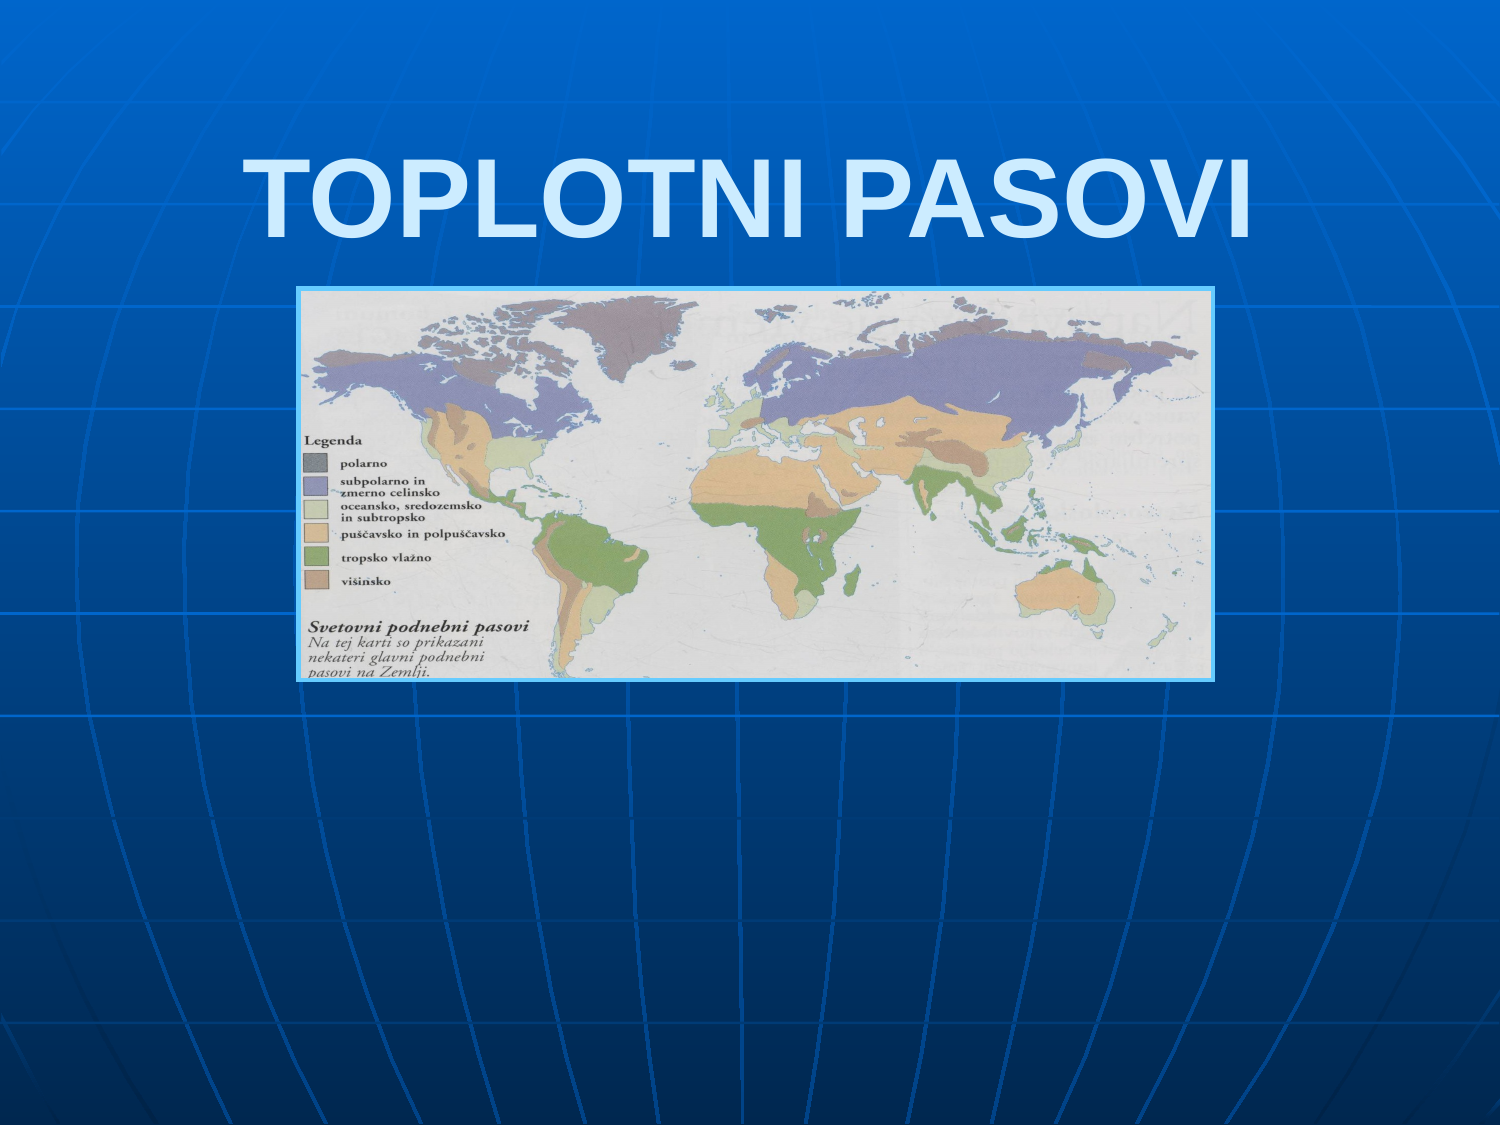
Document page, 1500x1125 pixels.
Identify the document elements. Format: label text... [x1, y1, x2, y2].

title TOPLOTNI PASOVI [74, 78, 1425, 268]
picture [301, 290, 1211, 678]
